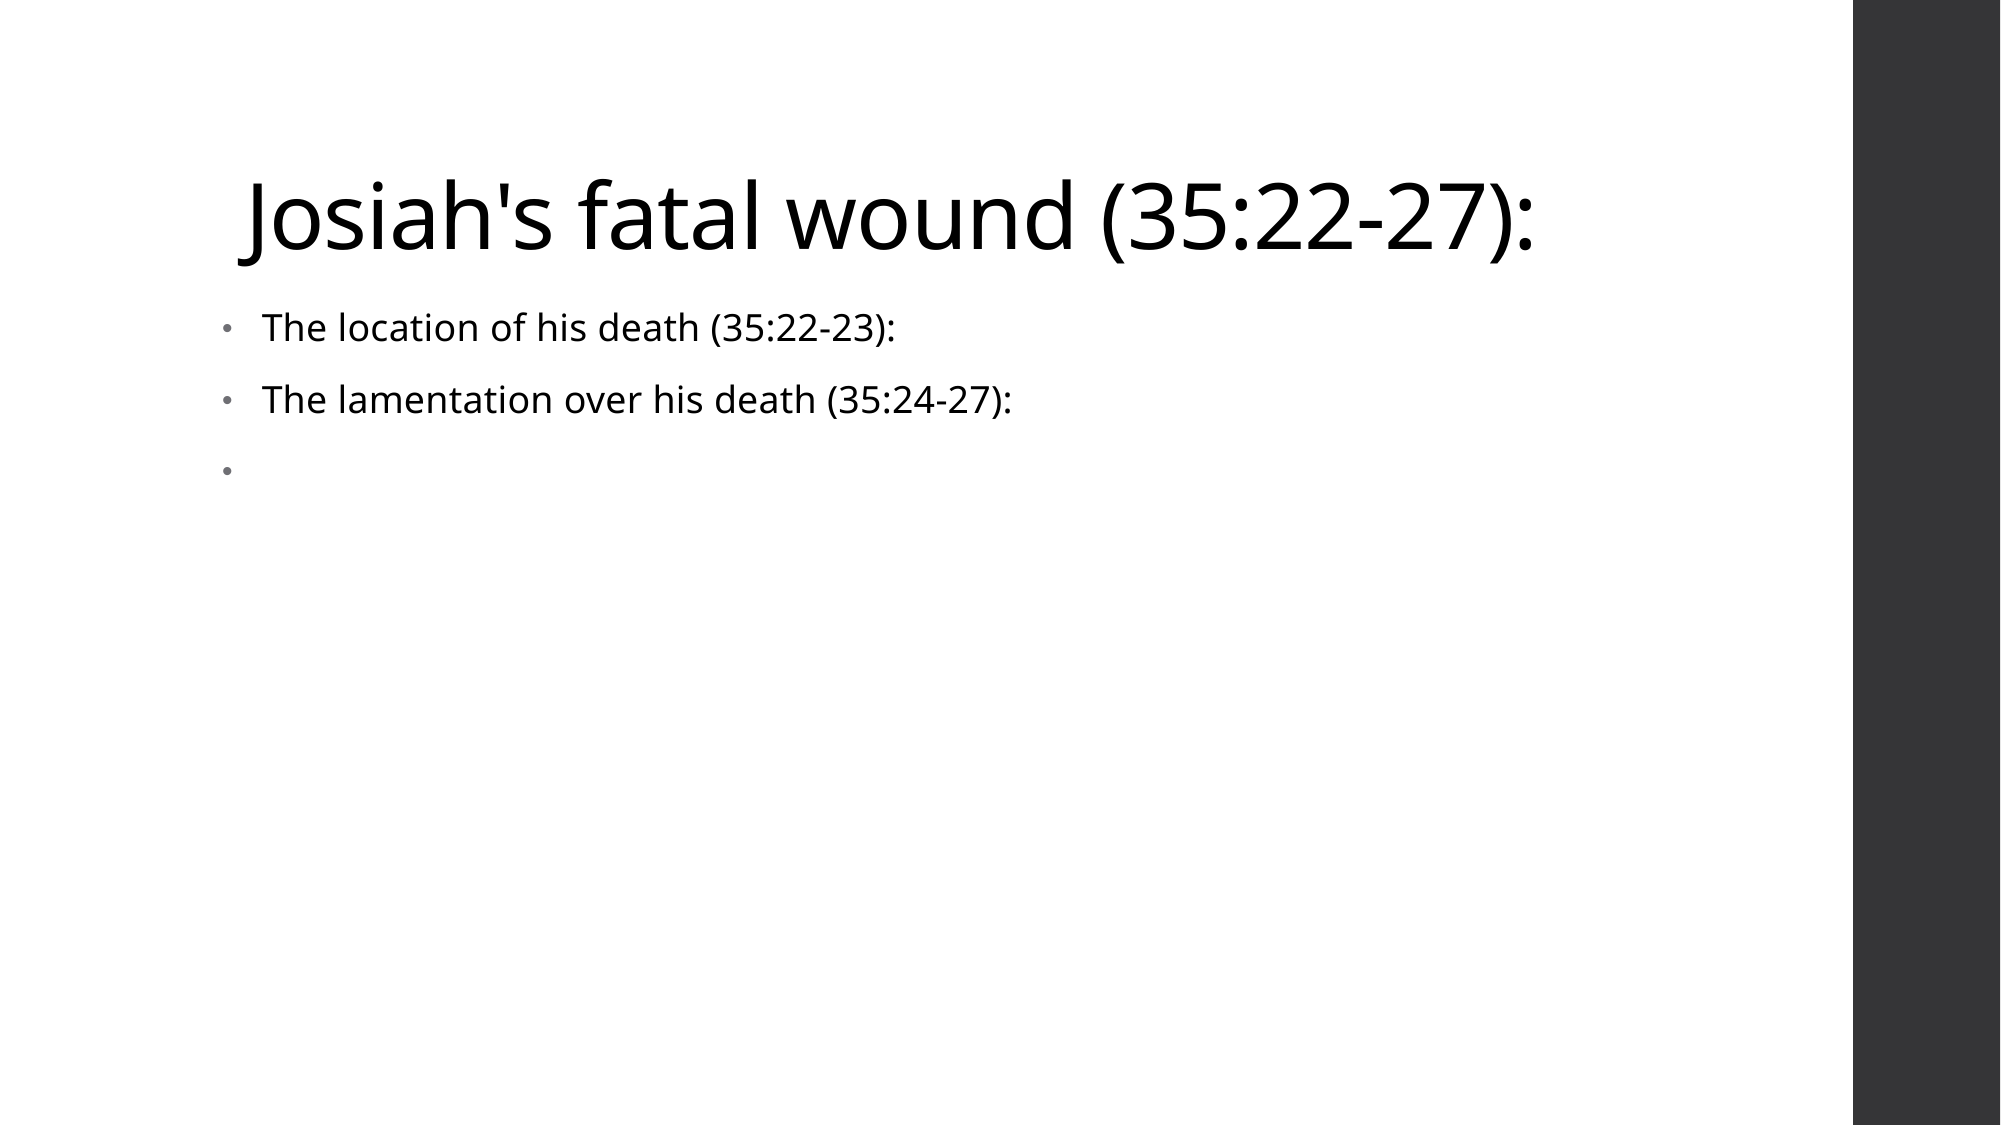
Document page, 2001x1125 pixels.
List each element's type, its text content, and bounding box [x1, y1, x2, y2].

list The location of his death (35:22-23): The lamentation over his death (35:24-27): [206, 299, 1617, 1014]
title Josiah's fatal wound (35:22-27): [206, 60, 1797, 278]
